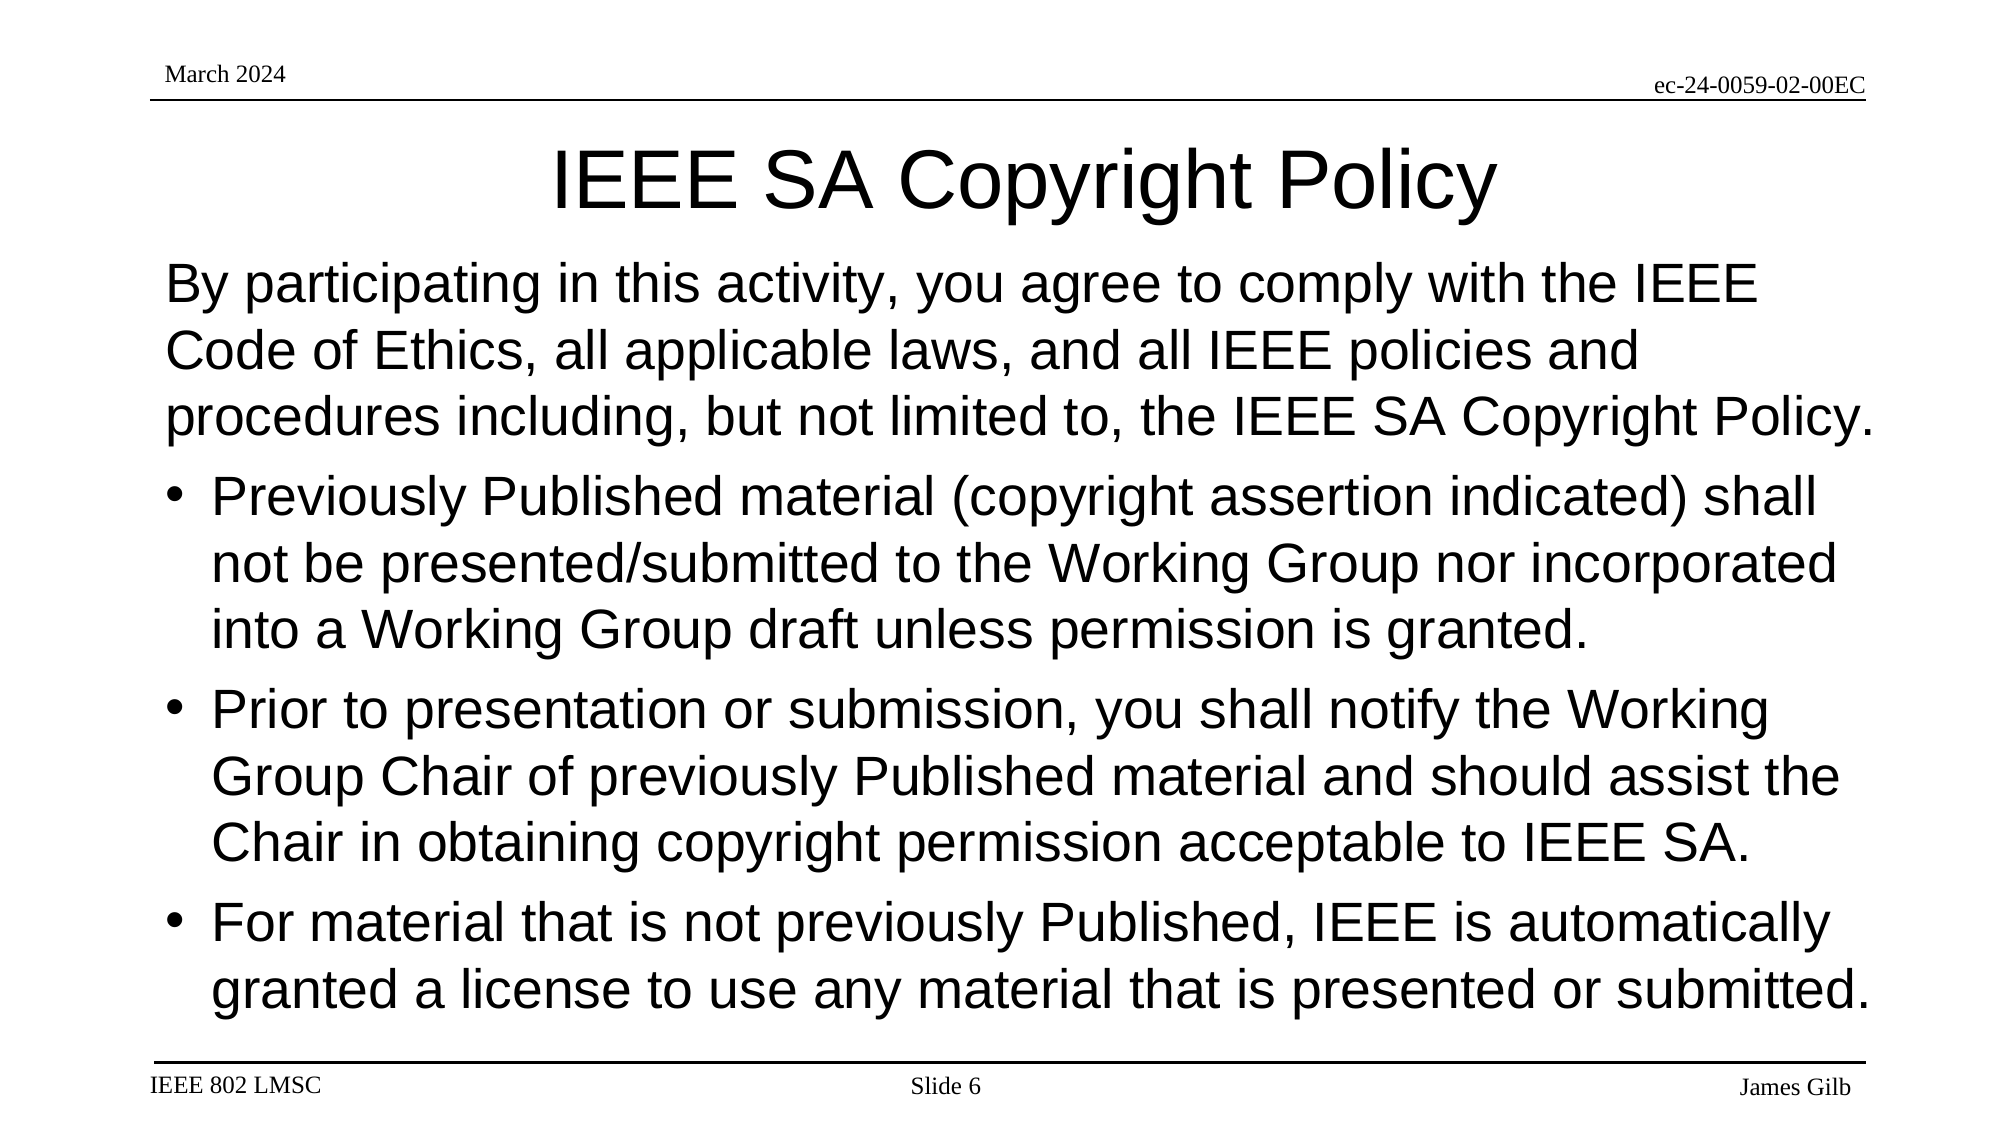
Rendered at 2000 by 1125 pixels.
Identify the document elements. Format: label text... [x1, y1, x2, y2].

title IEEE SA Copyright Policy [150, 112, 1900, 238]
list By participating in this activity, you agree to comply with the IEEE Code of Ethics, all applicable laws, and all IEEE policies and procedures including, but not limited to, the IEEE SA Copyright Policy. Previously Published material (copyright assertion indicated) shall not be presented/submitted to the Working Group nor incorporated into a Working Group draft unless permission is granted. Prior to presentation or submission, you shall notify the Working Group Chair of previously Published material and should assist the Chair in obtaining copyright permission acceptable to IEEE SA. For material that is not previously Published, IEEE is automatically granted a license to use any material that is presented or submitted. [149, 239, 1900, 1051]
